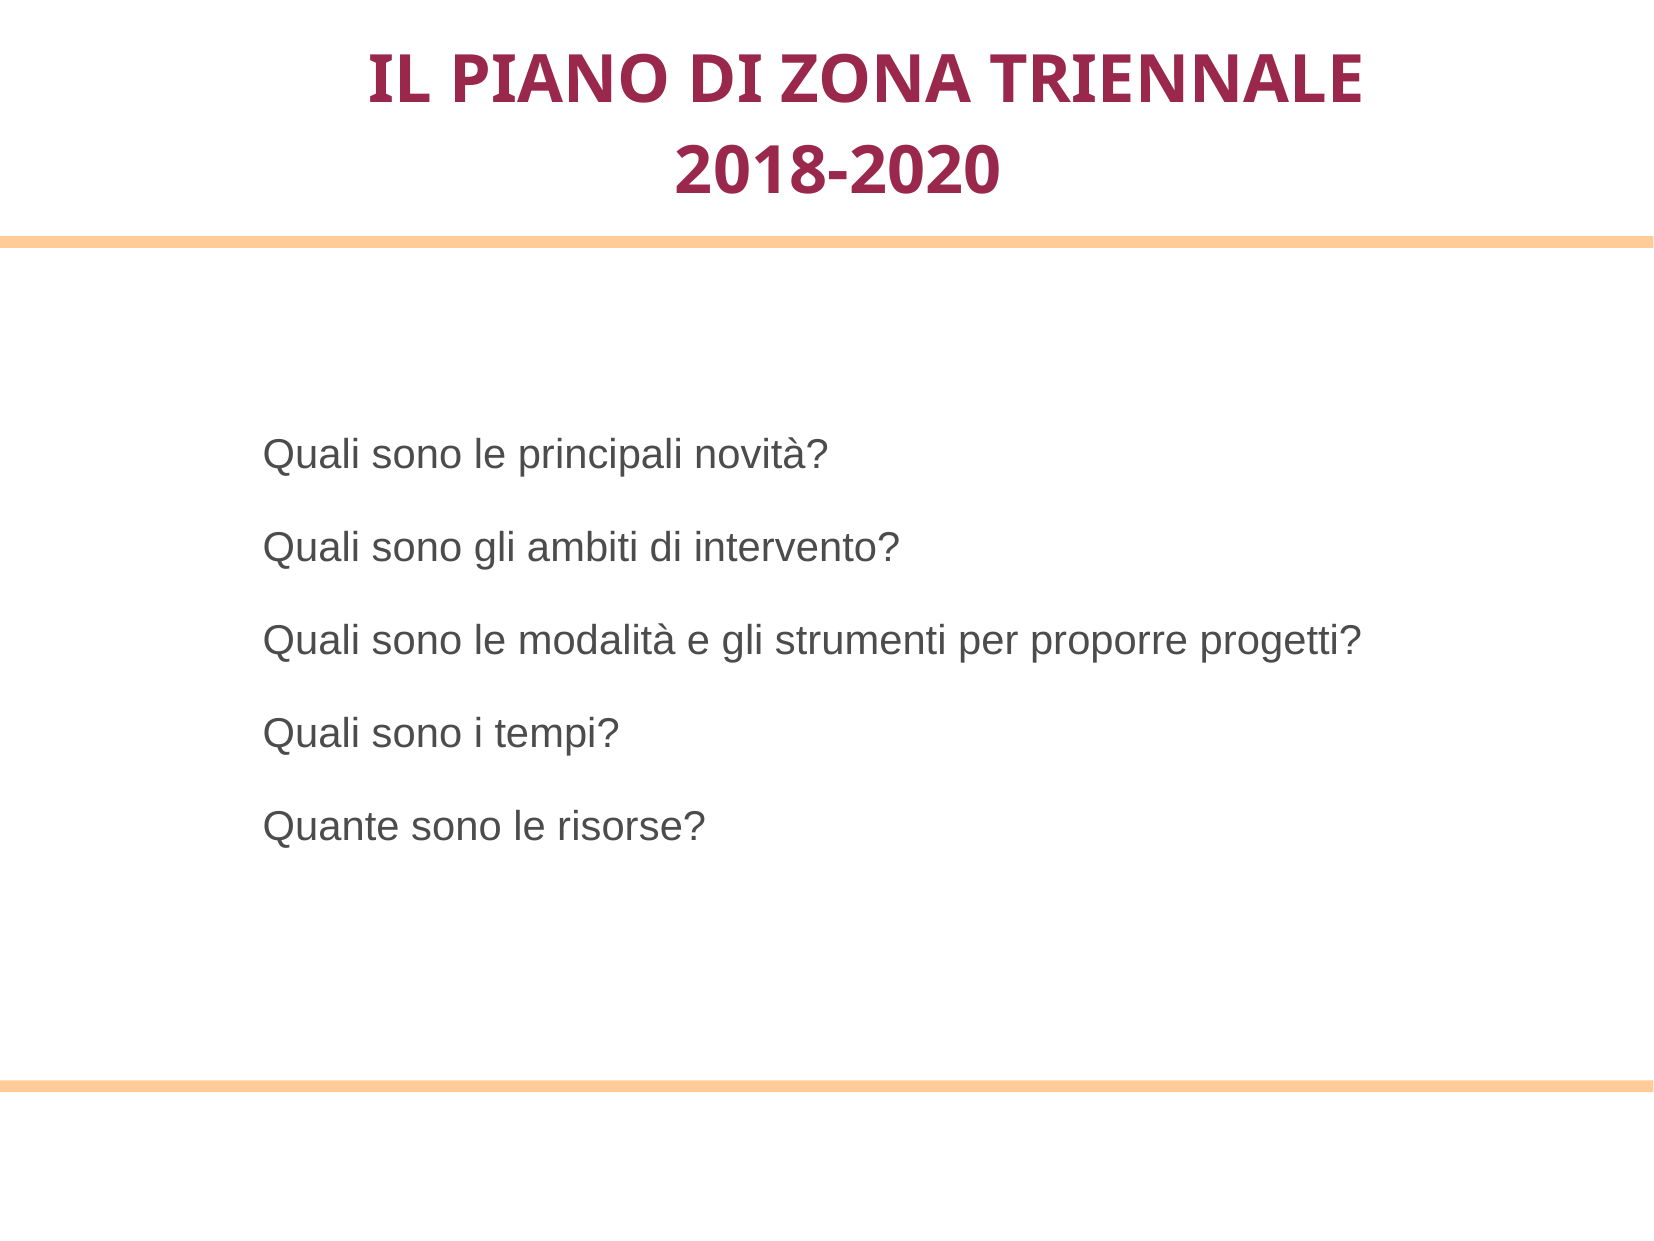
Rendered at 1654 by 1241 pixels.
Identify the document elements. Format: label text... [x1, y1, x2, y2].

text_box [1619, 1080, 1654, 1093]
text_box [0, 1080, 59, 1093]
text_box [0, 236, 1654, 248]
text_box Quali sono le principali novità? Quali sono gli ambiti di intervento? Quali sono le modalità e gli strumenti per proporre progetti? Quali sono i tempi? Quante sono le risorse? [248, 330, 1406, 1241]
text_box IL PIANO DI ZONA TRIENNALE 2018-2020 [59, 23, 1619, 236]
text_box IL PIANO DI ZONA TRIENNALE 2018-2020 [59, 248, 1619, 1171]
